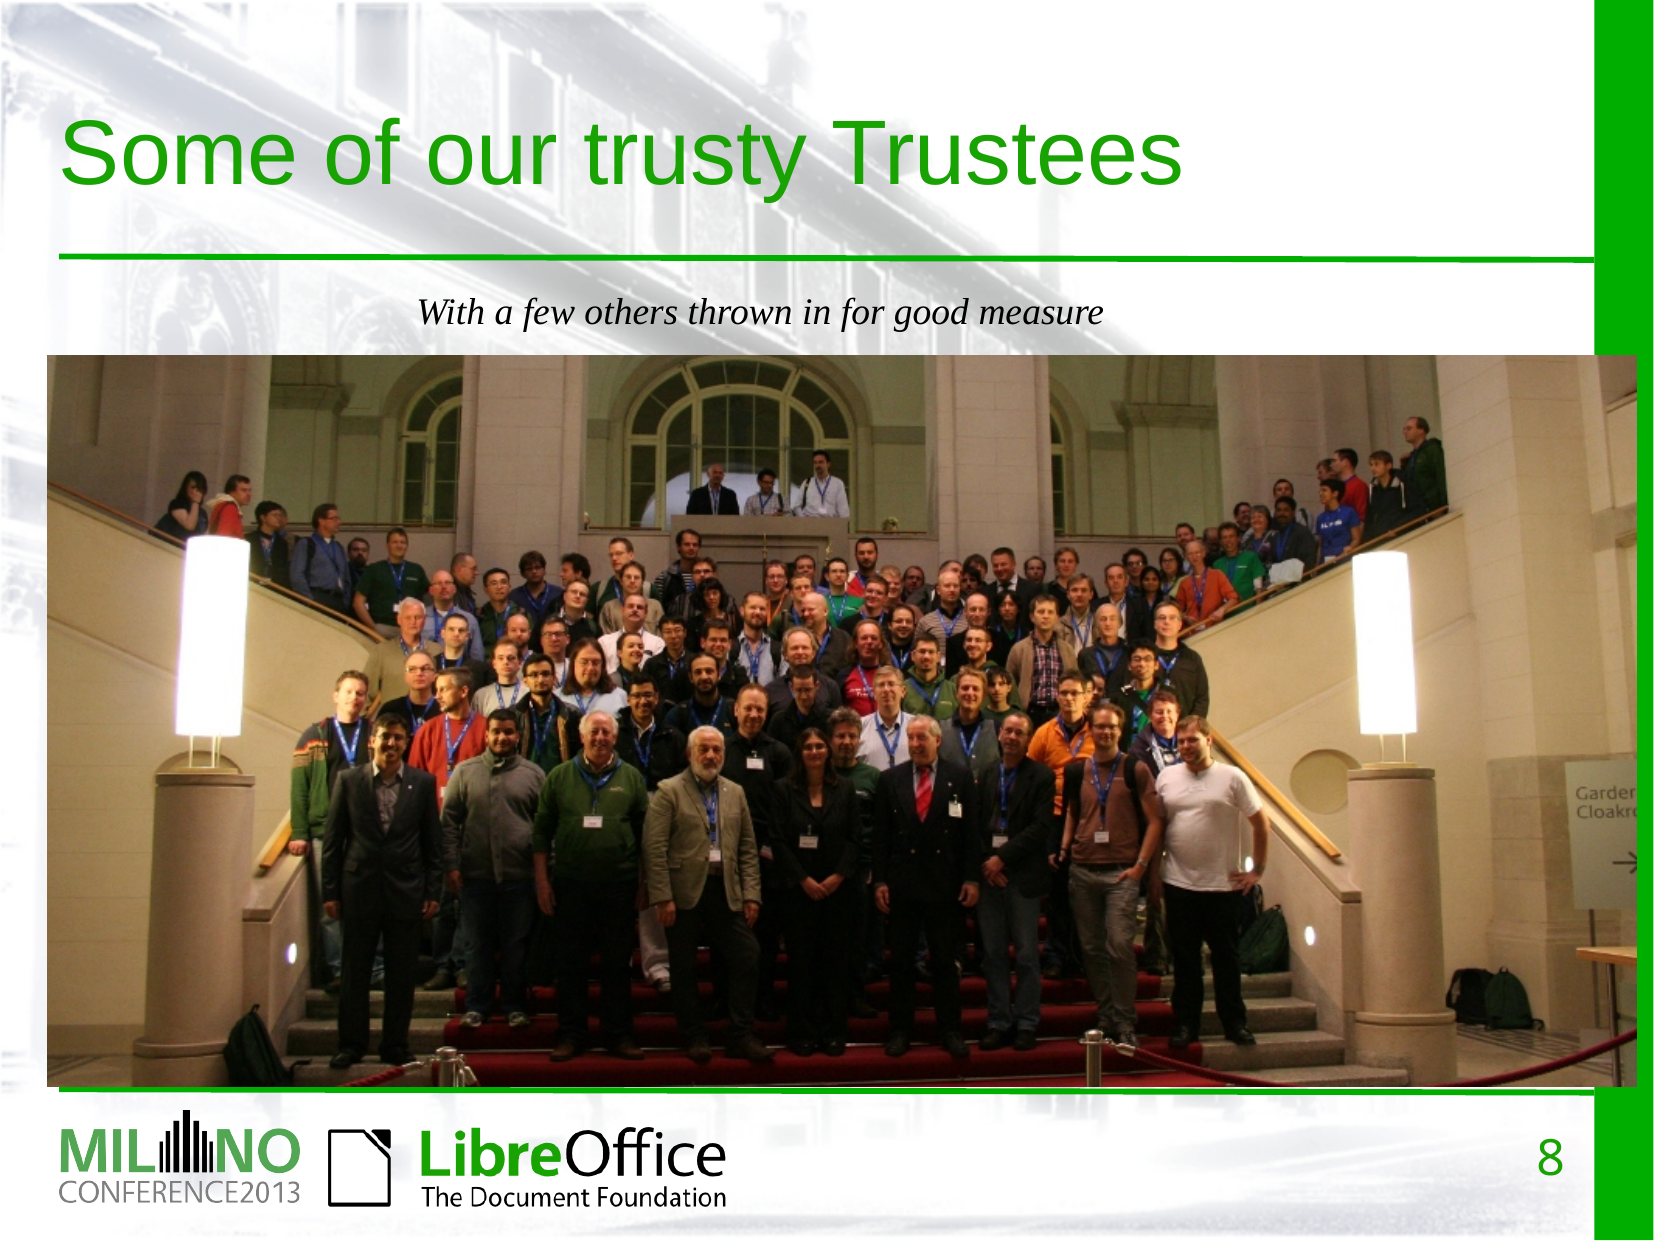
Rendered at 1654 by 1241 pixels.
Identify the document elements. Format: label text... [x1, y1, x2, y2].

title Some of our trusty Trustees [59, 49, 1548, 257]
text_box With a few others thrown in for good measure [401, 283, 1453, 340]
picture [0, 1, 1637, 1241]
